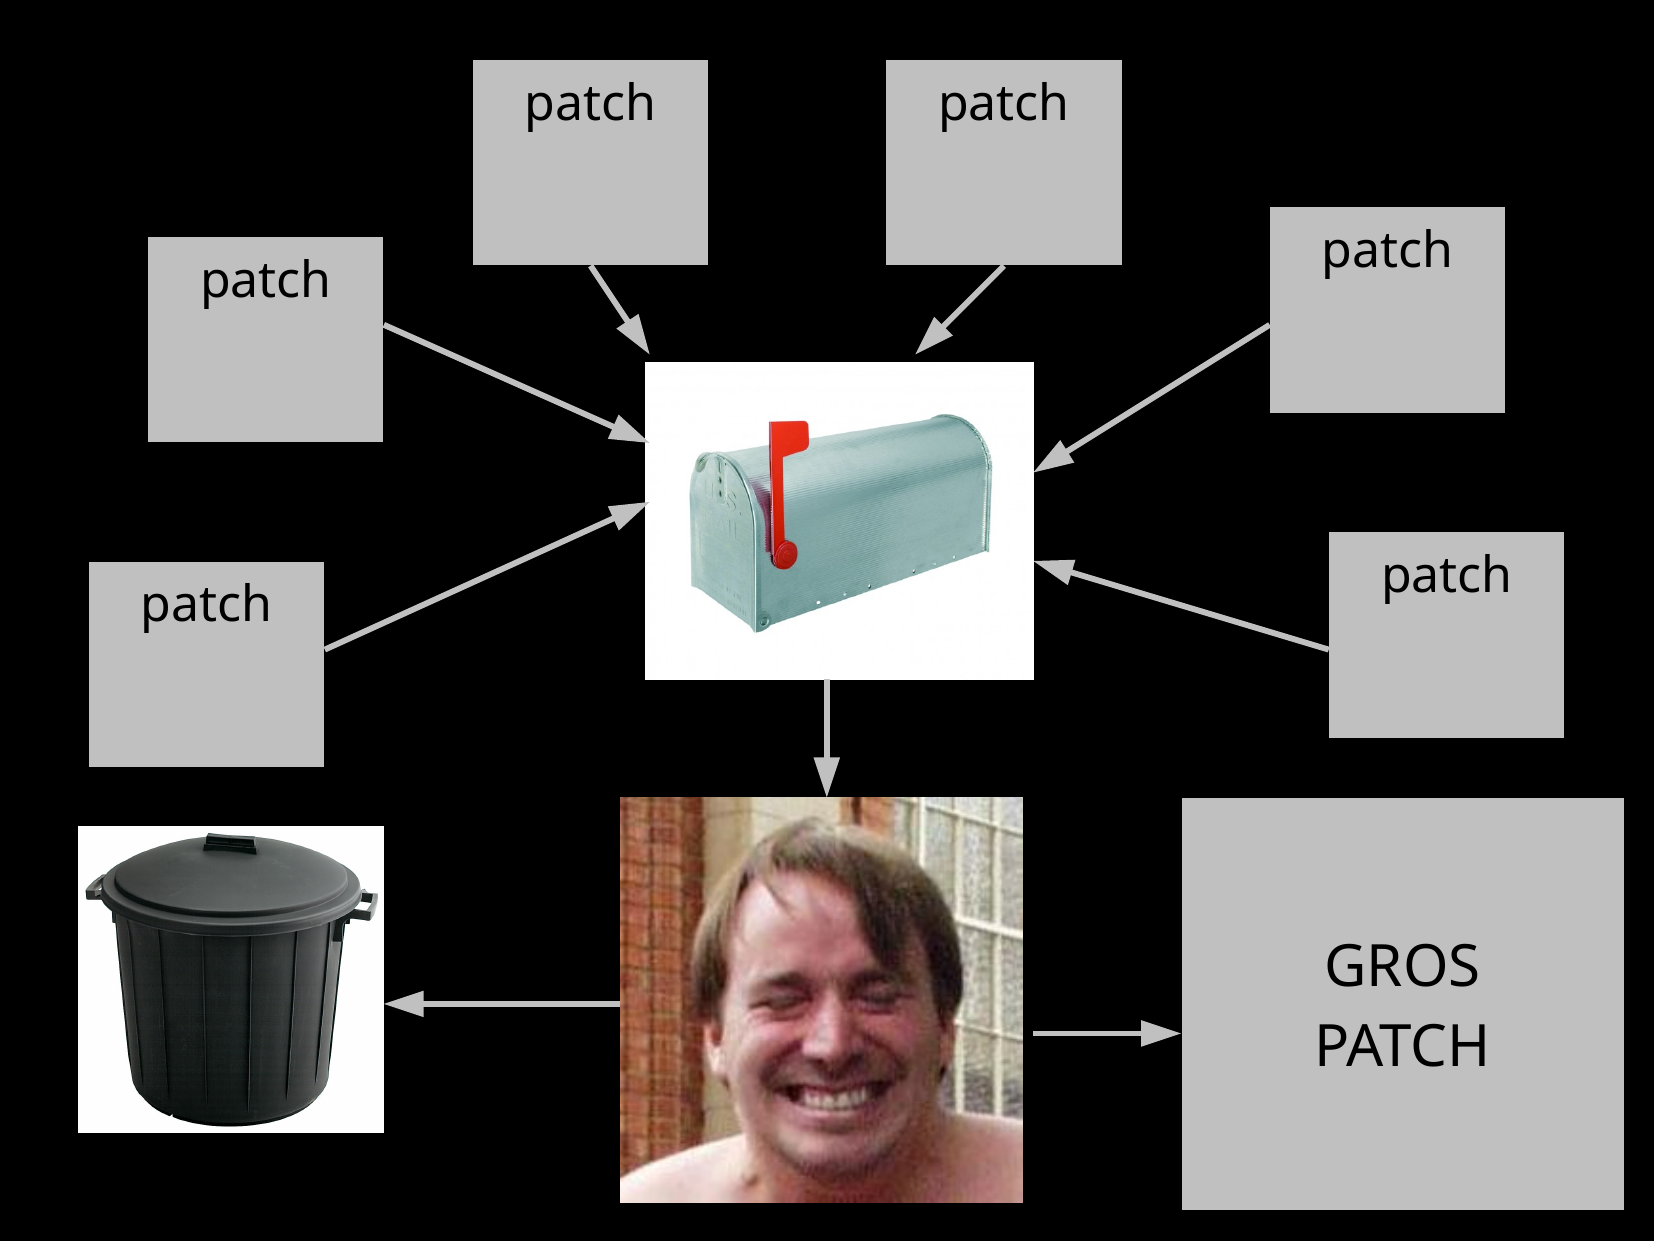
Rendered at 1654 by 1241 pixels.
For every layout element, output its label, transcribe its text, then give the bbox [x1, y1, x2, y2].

text_box patch [1328, 531, 1565, 739]
text_box patch [1269, 206, 1506, 414]
text_box GROS PATCH [1181, 797, 1625, 1211]
picture [78, 826, 384, 1133]
picture [620, 797, 1023, 1203]
text_box patch [147, 236, 384, 443]
text_box patch [88, 561, 325, 768]
picture [645, 362, 1034, 680]
text_box patch [472, 59, 709, 266]
text_box patch [885, 59, 1123, 266]
